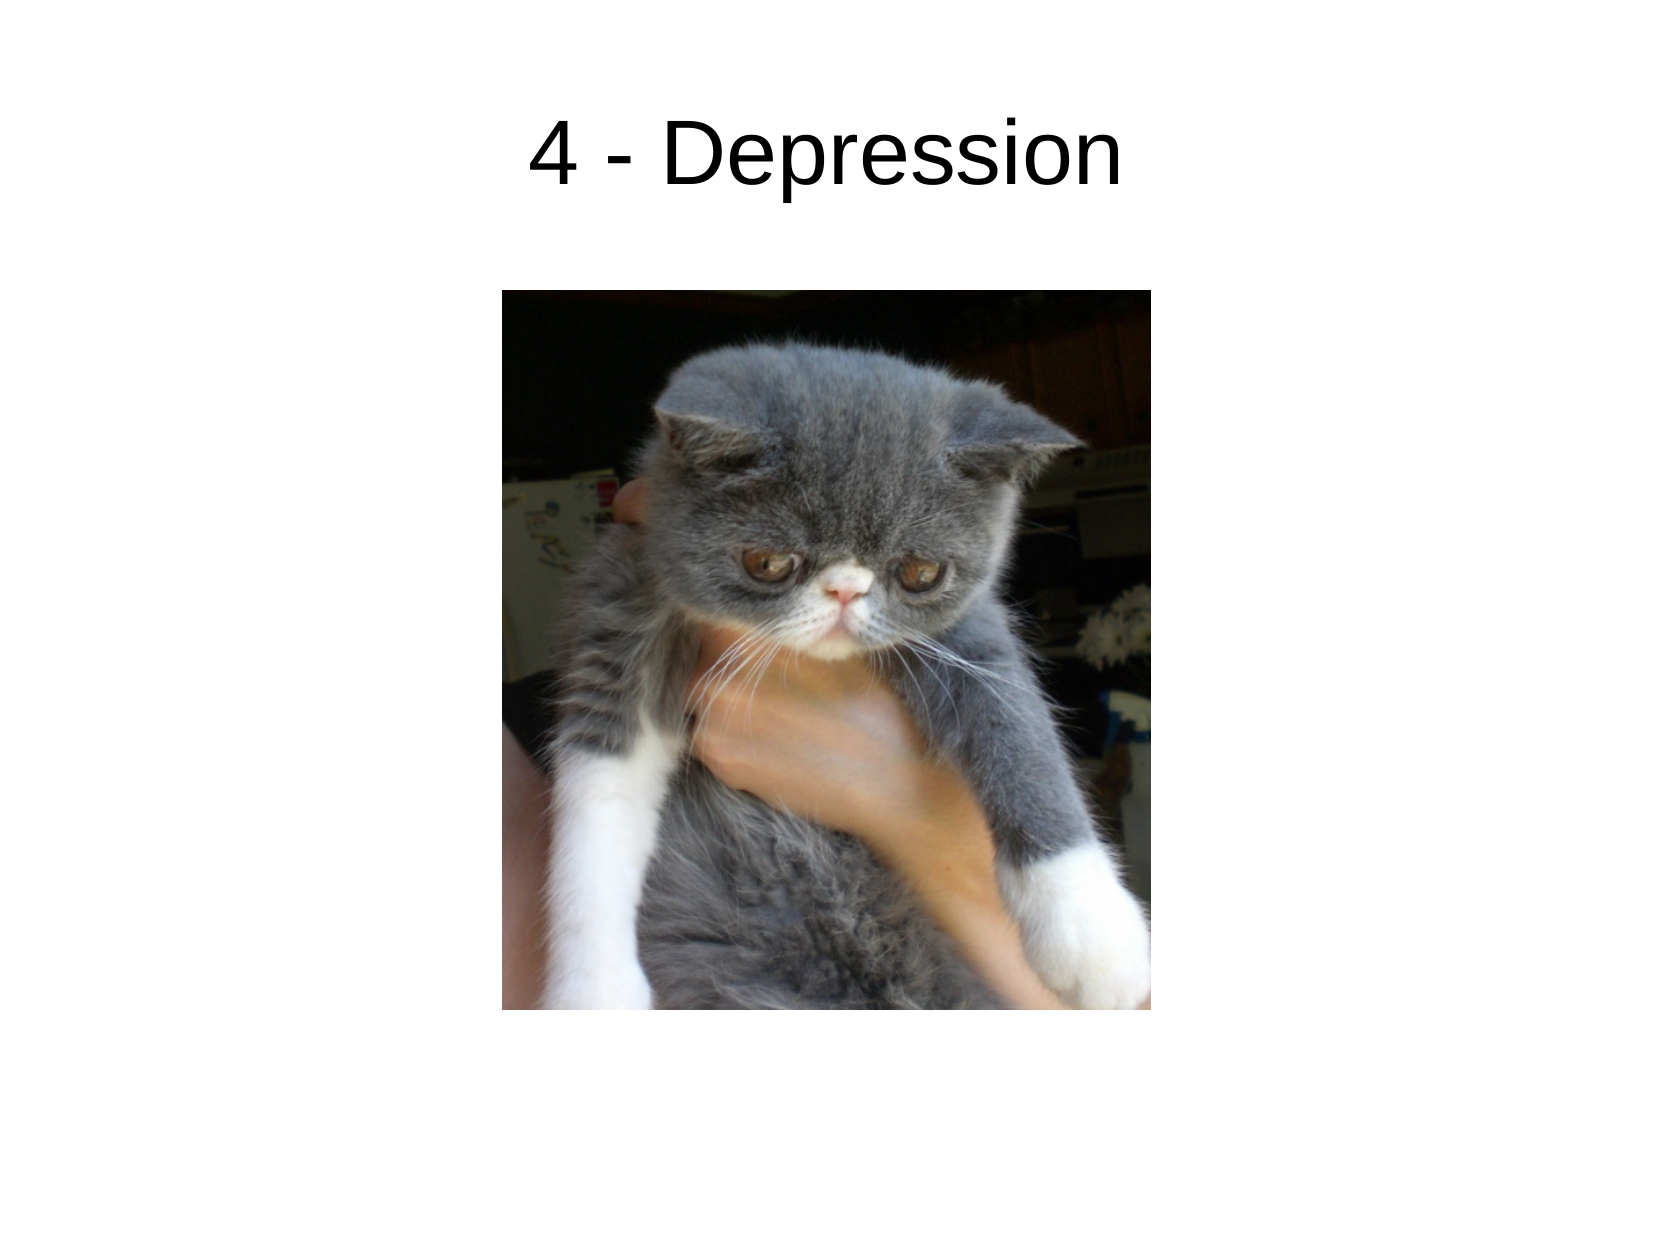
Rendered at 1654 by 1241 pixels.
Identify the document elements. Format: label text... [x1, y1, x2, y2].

picture [502, 290, 1151, 1010]
title 4 - Depression [82, 49, 1571, 257]
